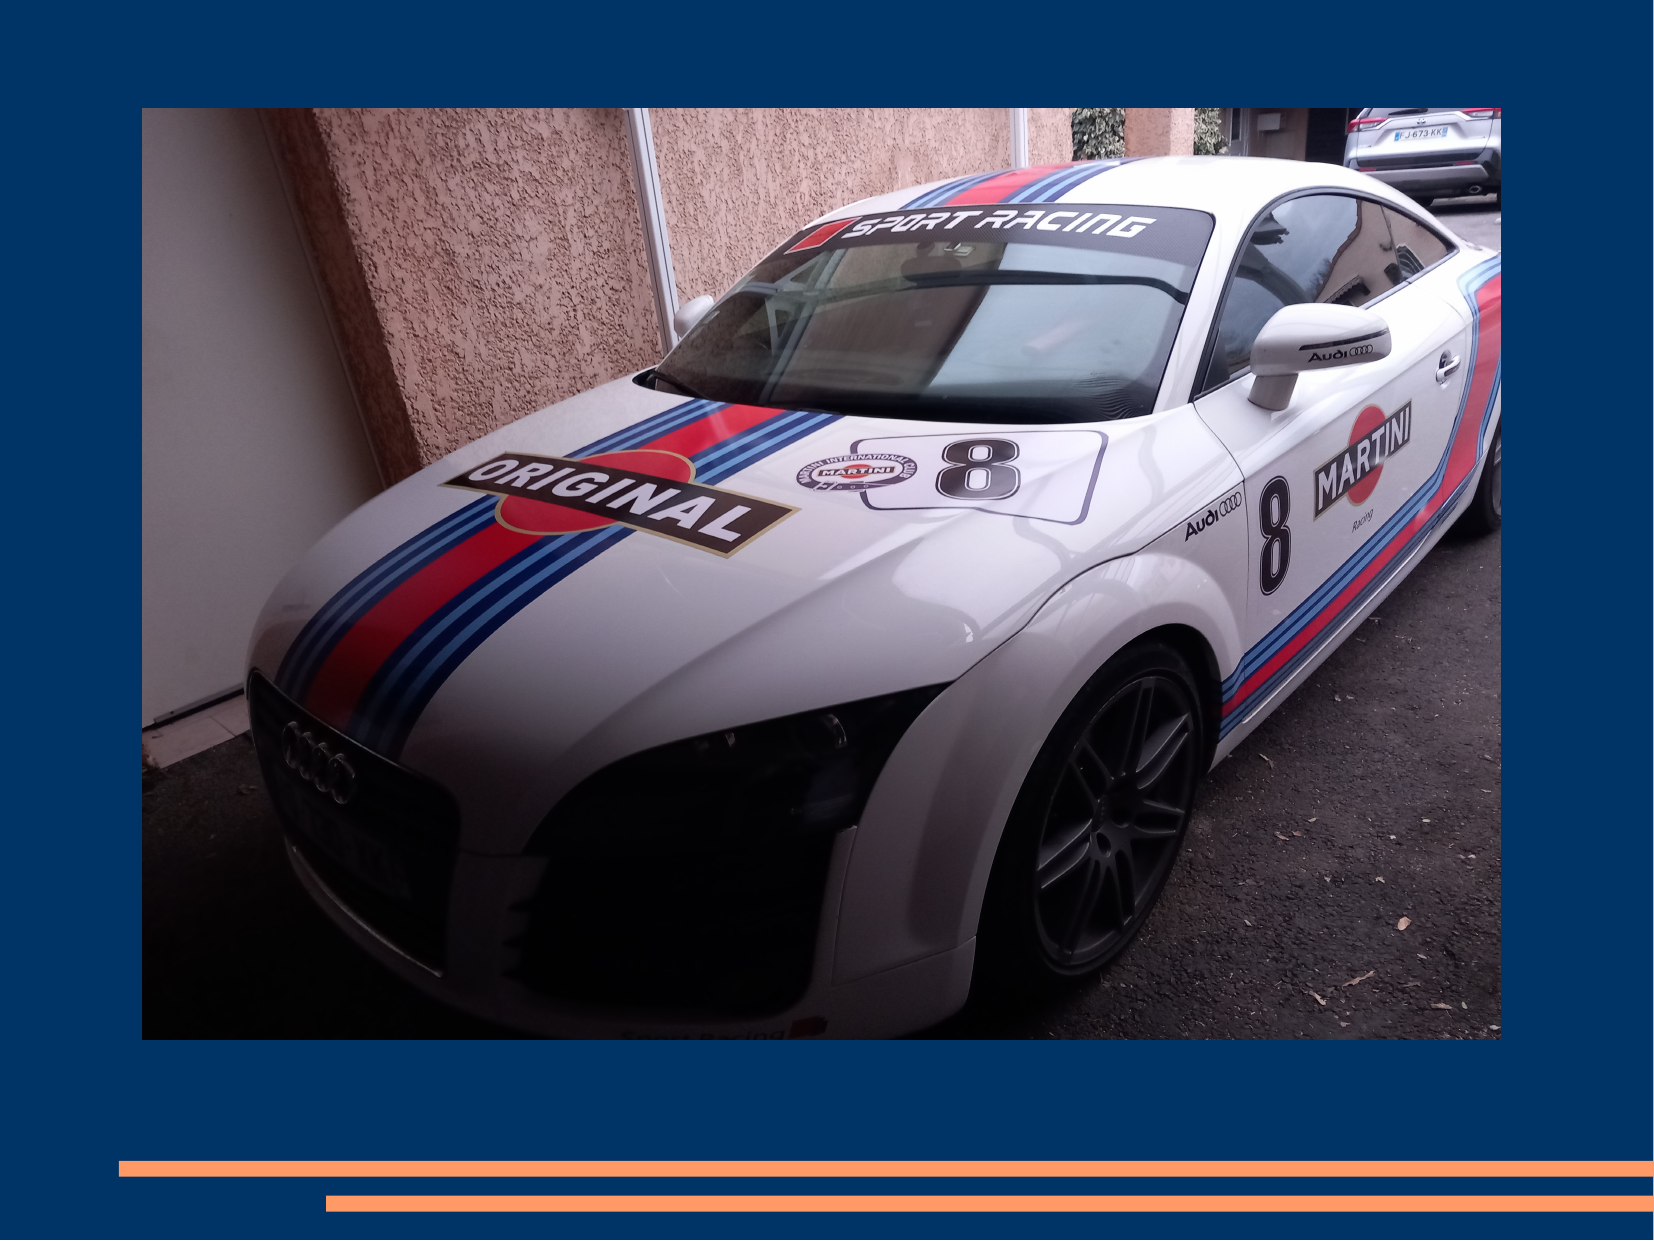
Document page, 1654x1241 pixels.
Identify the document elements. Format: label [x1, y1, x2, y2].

picture [142, 108, 1501, 1040]
